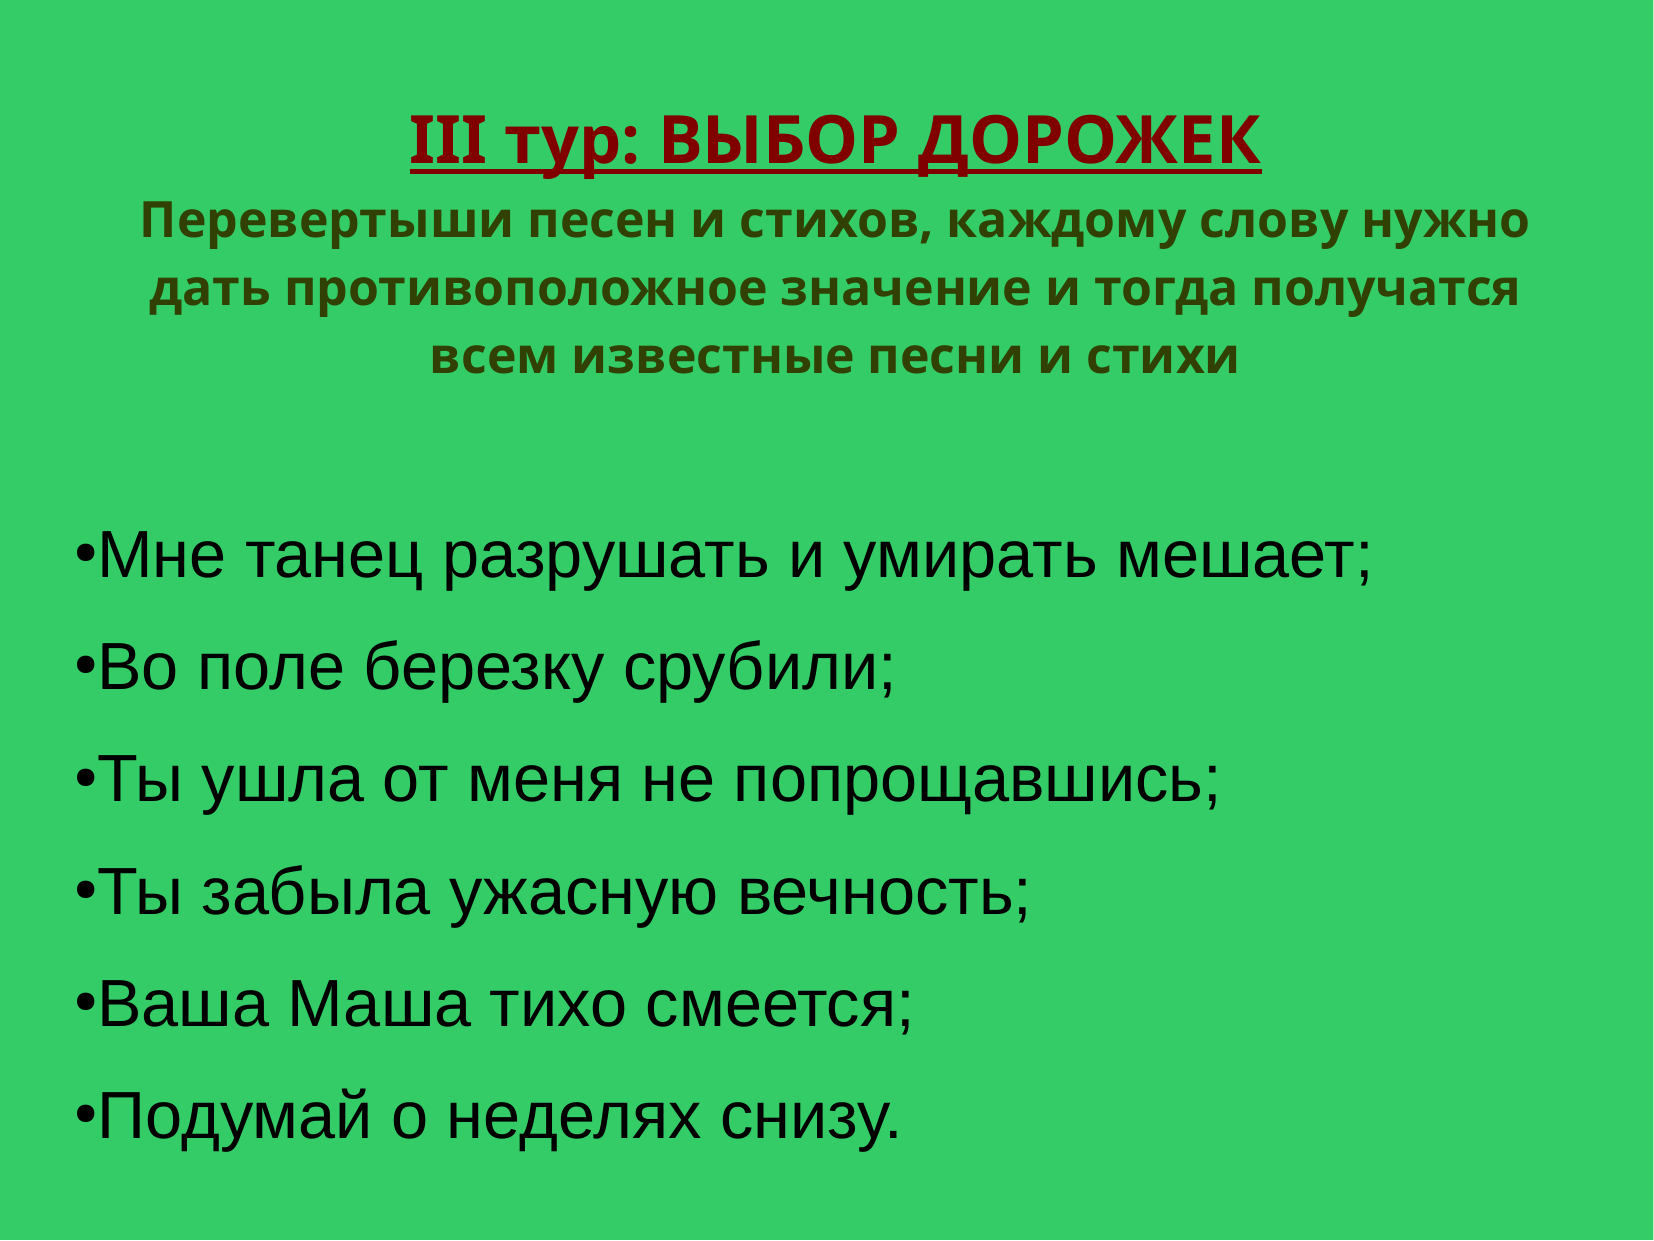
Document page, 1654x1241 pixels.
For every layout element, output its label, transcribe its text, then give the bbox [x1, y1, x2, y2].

text_box Мне танец разрушать и умирать мешает; Во поле березку срубили; Ты ушла от меня не попрощавшись; Ты забыла ужасную вечность; Ваша Маша тихо смеется; Подумай о неделях снизу. [59, 472, 1565, 1123]
text_box III тур: ВЫБОР ДОРОЖЕК Перевертыши песен и стихов, каждому слову нужно дать противоположное значение и тогда получатся всем известные песни и стихи [106, 59, 1565, 422]
